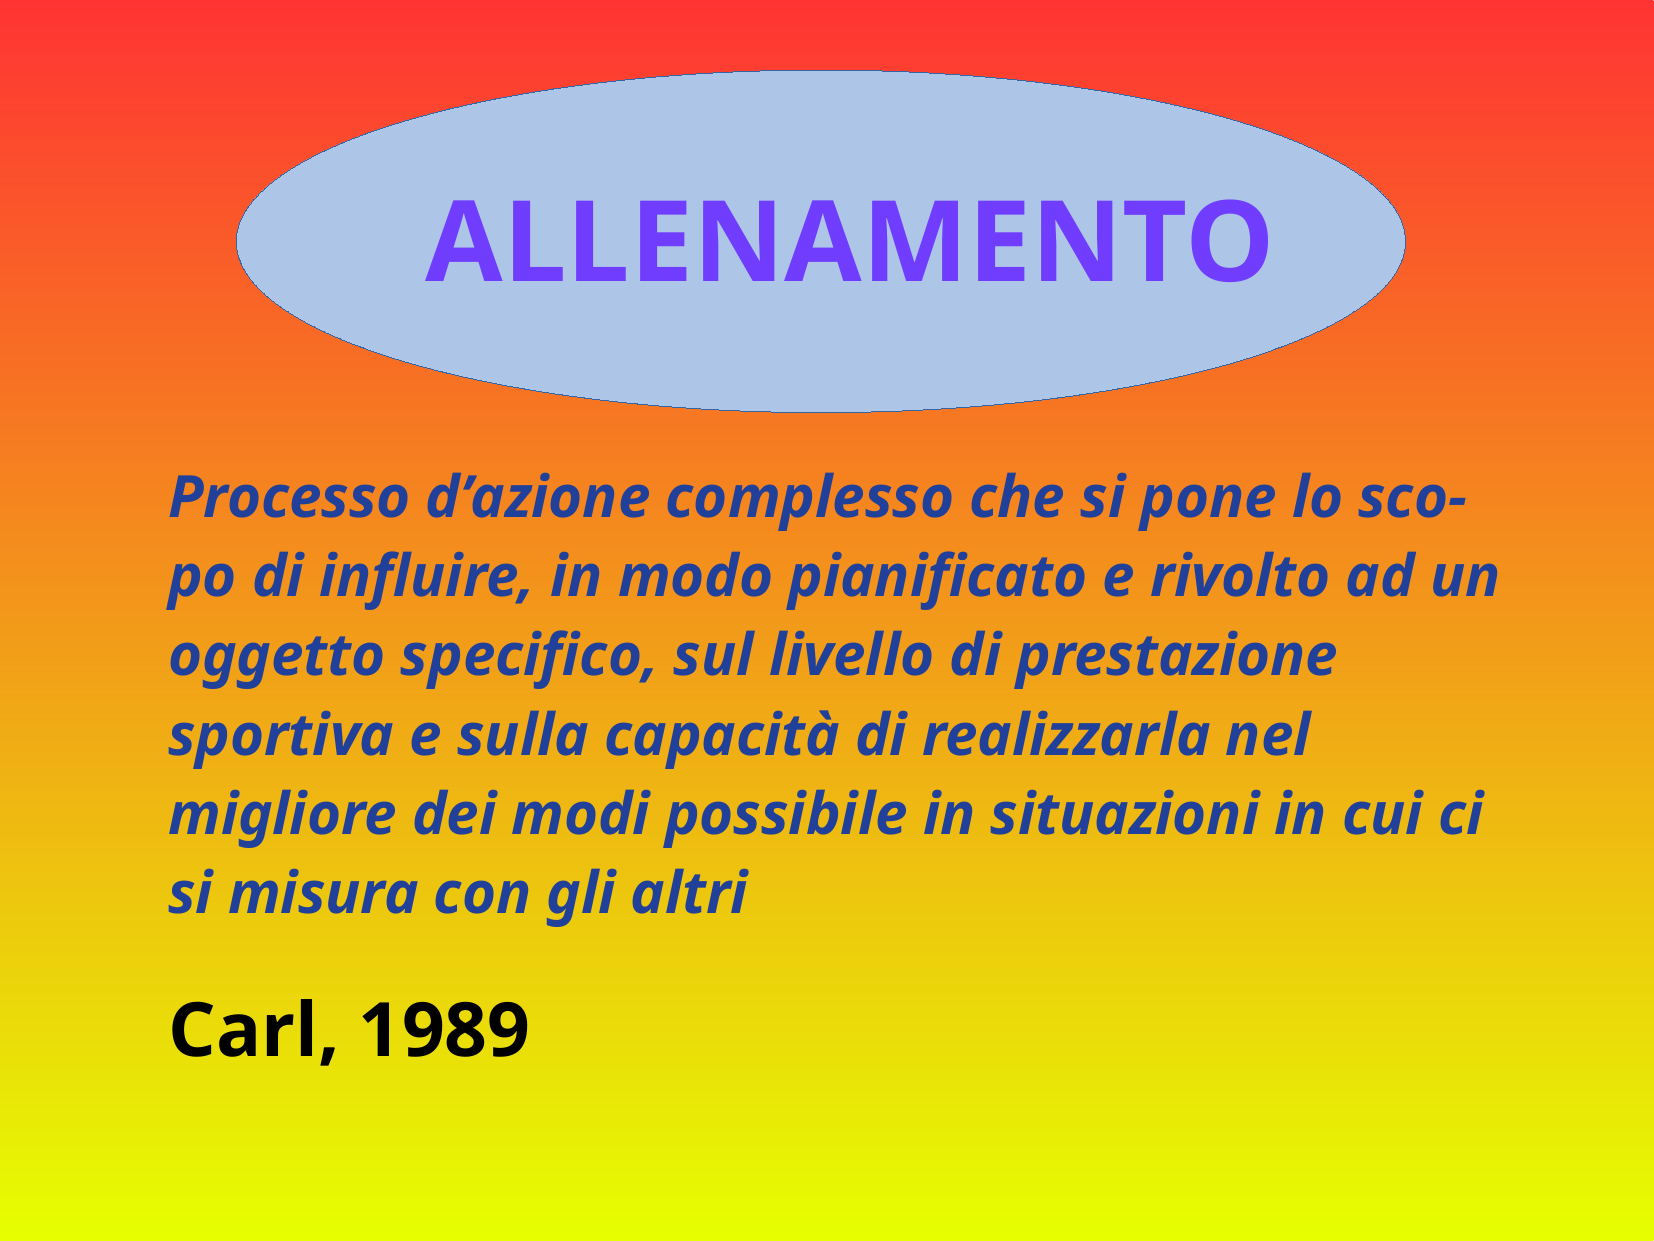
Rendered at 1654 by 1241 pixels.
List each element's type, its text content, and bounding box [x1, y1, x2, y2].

text_box ALLENAMENTO Processo d’azione complesso che si pone lo sco-po di influire, in modo pianificato e rivolto ad un oggetto specifico, sul livello di prestazione sportiva e sulla capacità di realizzarla nel migliore dei modi possibile in situazioni in cui ci si misura con gli altri Carl, 1989 [153, 153, 1548, 1241]
text_box [319, 70, 1322, 153]
